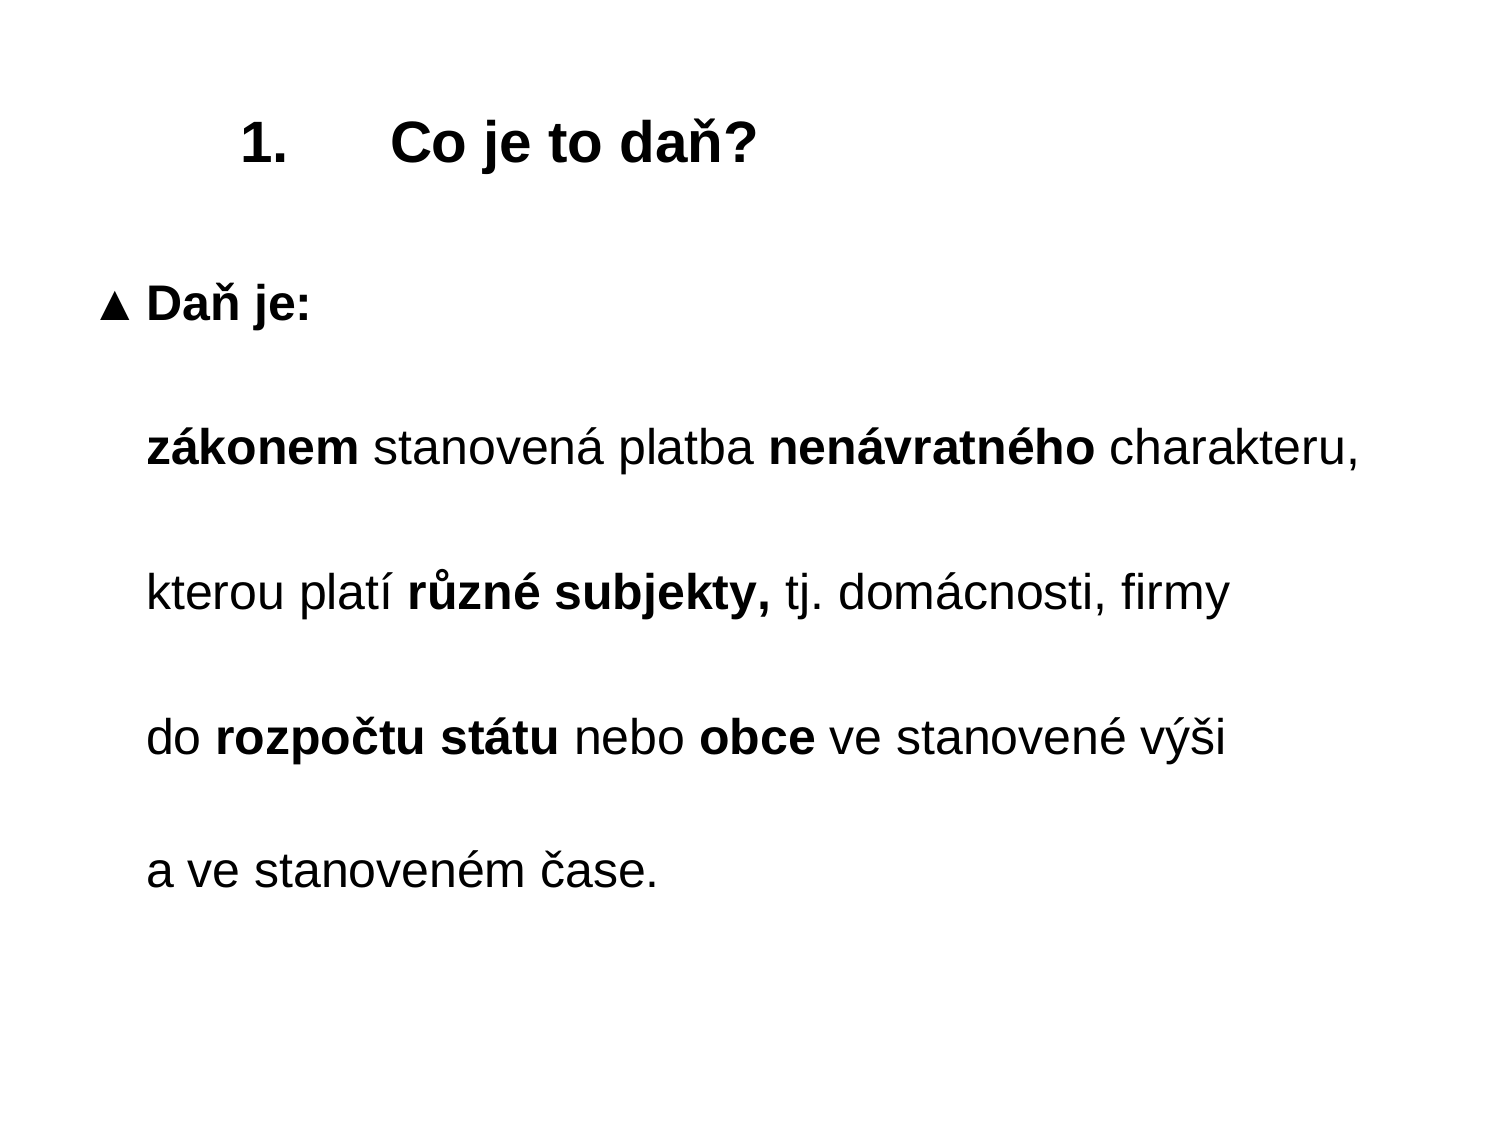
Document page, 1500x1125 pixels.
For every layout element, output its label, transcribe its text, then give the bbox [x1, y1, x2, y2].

list ▲ Daň je: zákonem stanovená platba nenávratného charakteru, kterou platí různé subjekty, tj. domácnosti, firmy do rozpočtu státu nebo obce ve stanovené výši a ve stanoveném čase. [75, 262, 1426, 1123]
title 1. Co je to daň? [75, 45, 1426, 233]
